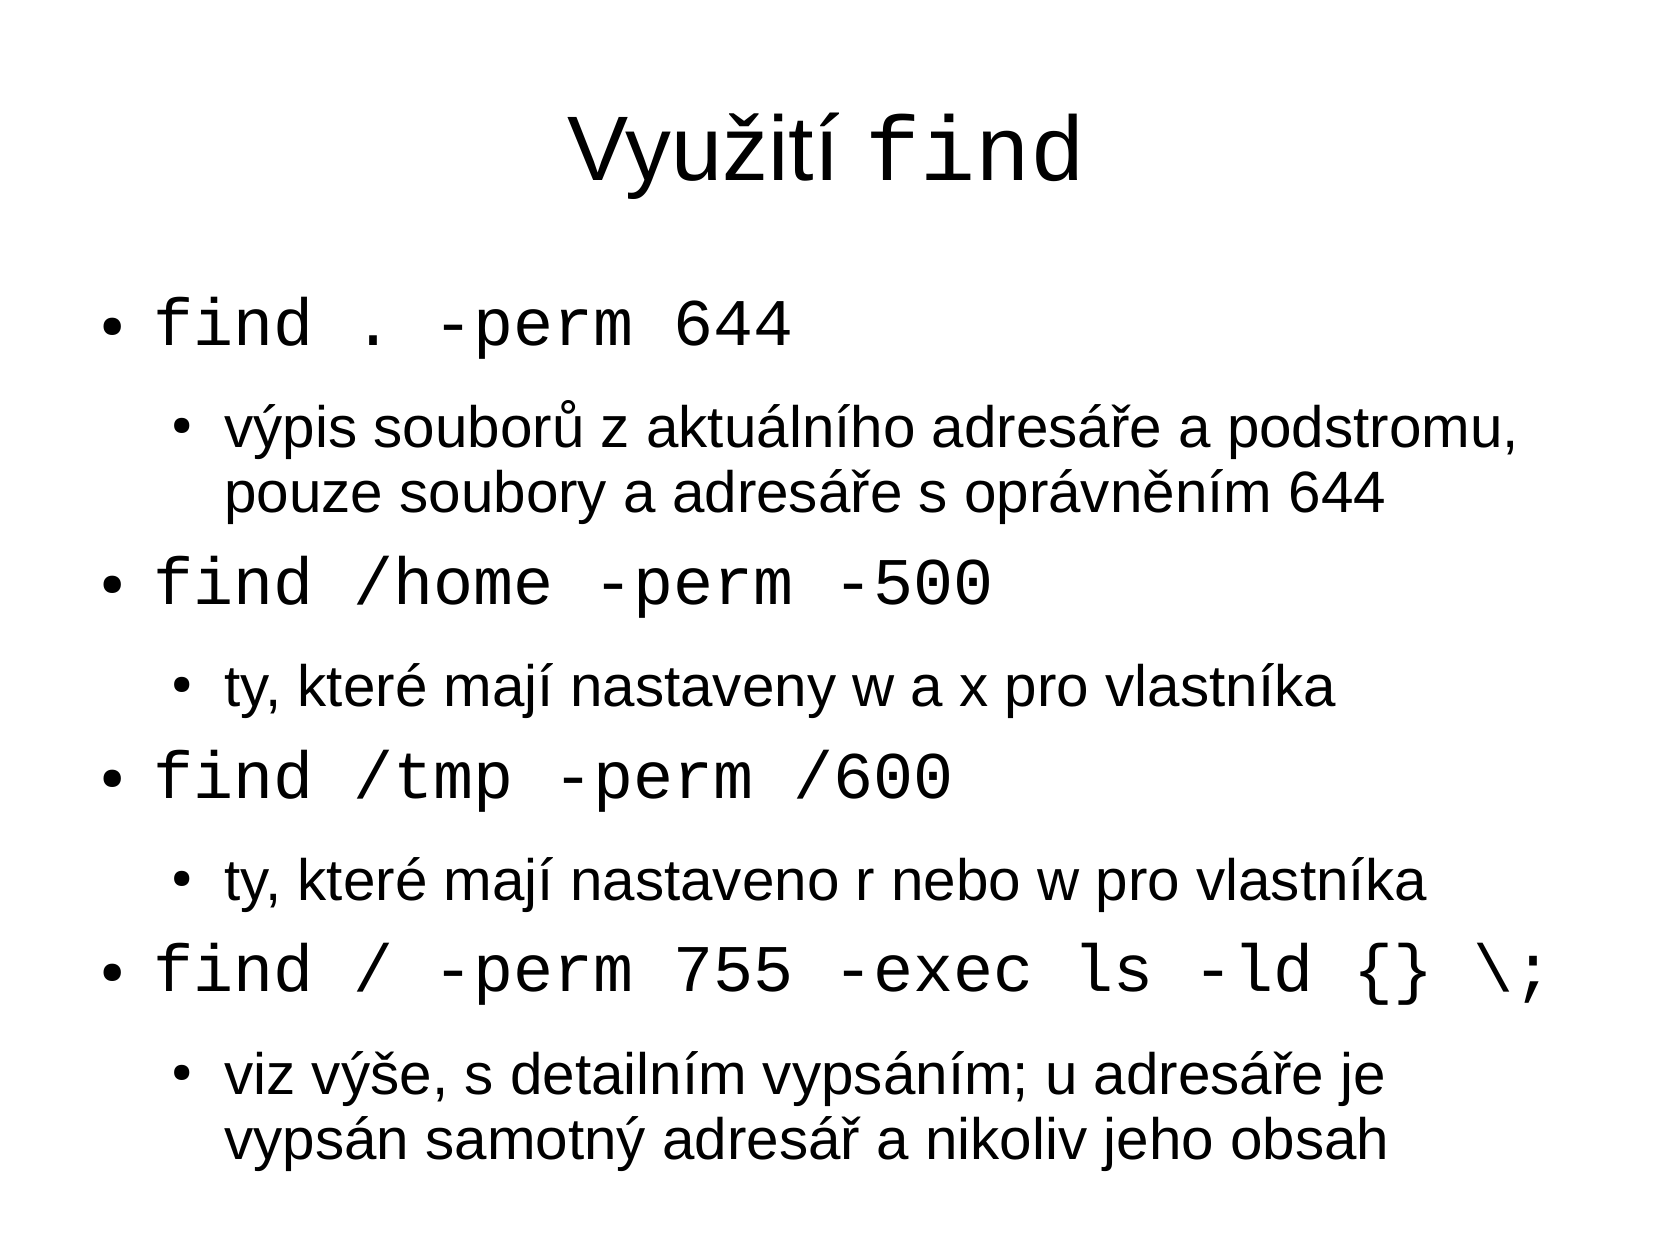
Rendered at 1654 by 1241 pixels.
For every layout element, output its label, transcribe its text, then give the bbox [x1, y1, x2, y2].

title Využití find [82, 49, 1571, 257]
list find . -perm 644 výpis souborů z aktuálního adresáře a podstromu, pouze soubory a adresáře s oprávněním 644 find /home -perm -500 ty, které mají nastaveny w a x pro vlastníka find /tmp -perm /600 ty, které mají nastaveno r nebo w pro vlastníka find / -perm 755 -exec ls -ld {} \; viz výše, s detailním vypsáním; u adresáře je vypsán samotný adresář a nikoliv jeho obsah [82, 290, 1571, 1172]
